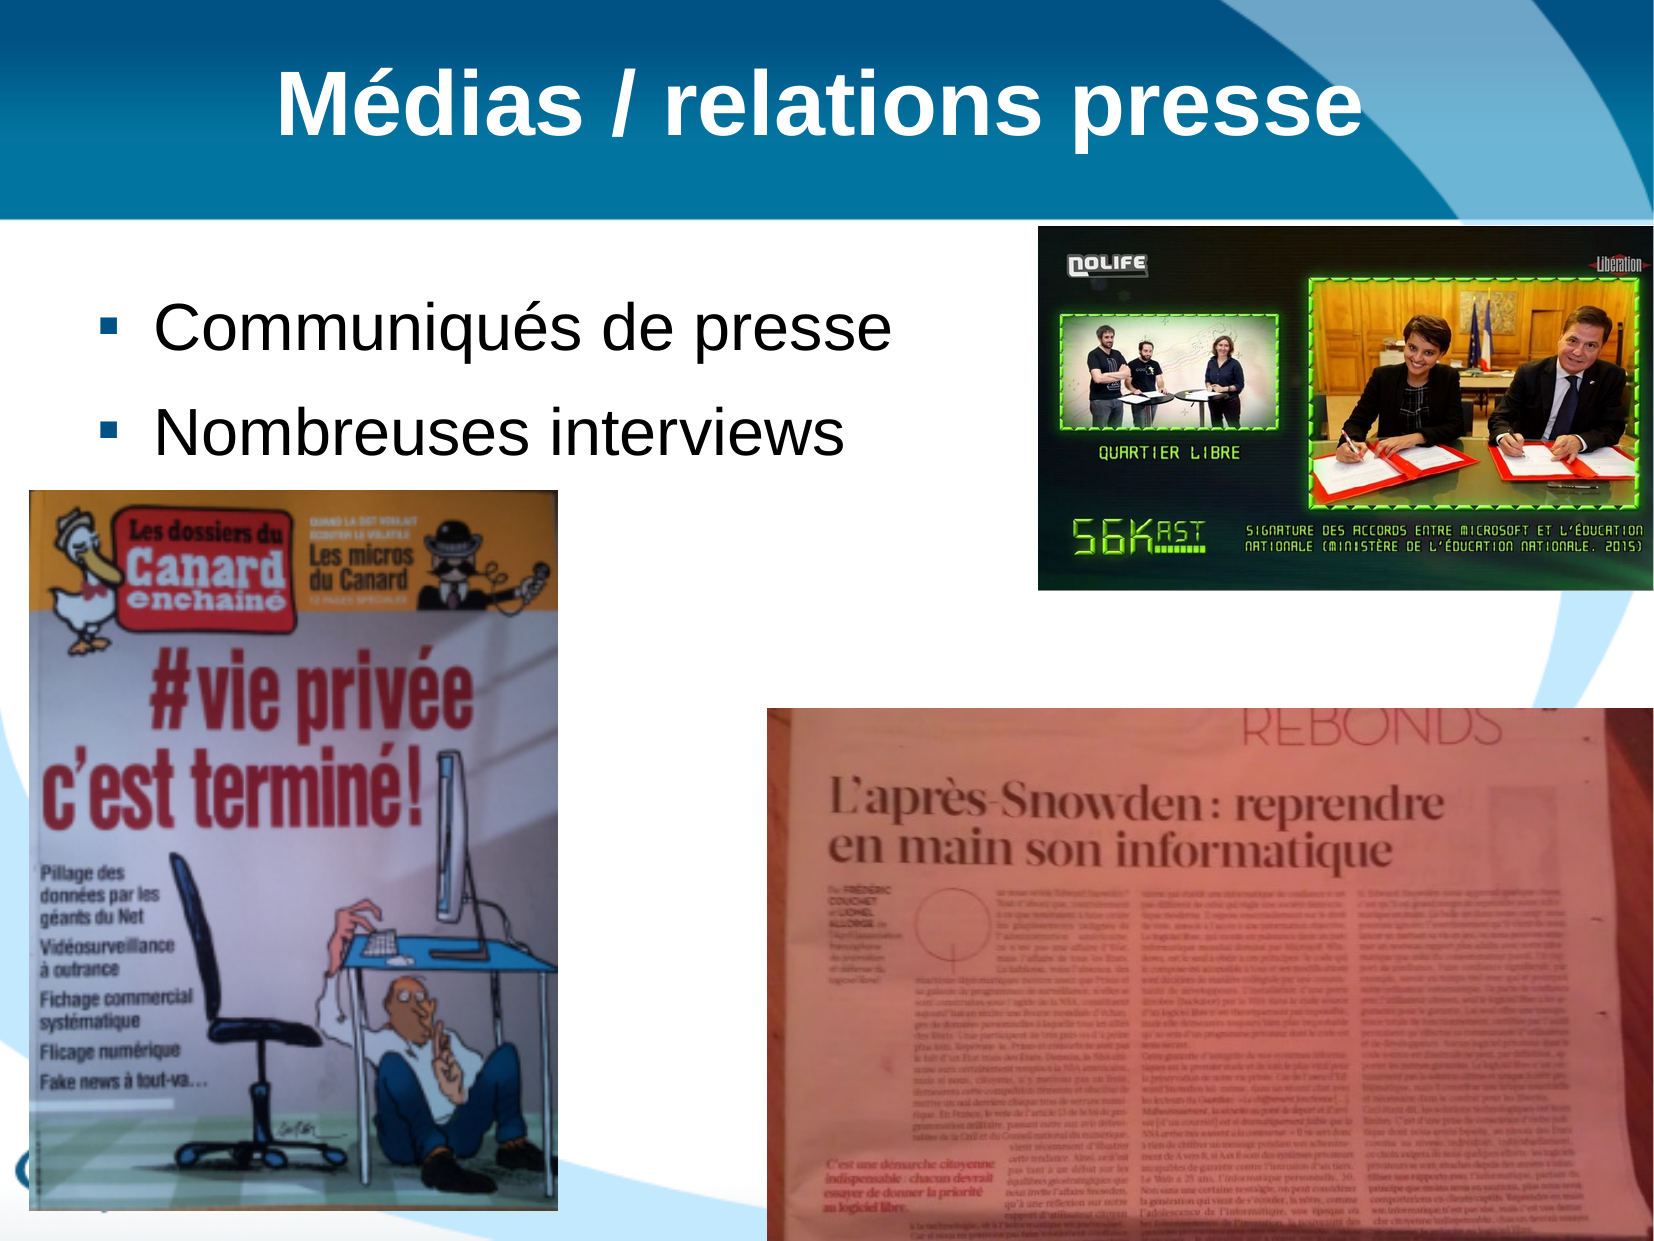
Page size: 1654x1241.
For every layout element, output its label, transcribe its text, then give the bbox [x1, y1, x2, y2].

title Médias / relations presse [76, 7, 1565, 200]
list Communiqués de presse Nombreuses interviews [82, 290, 1571, 1094]
picture [0, 0, 1654, 1241]
